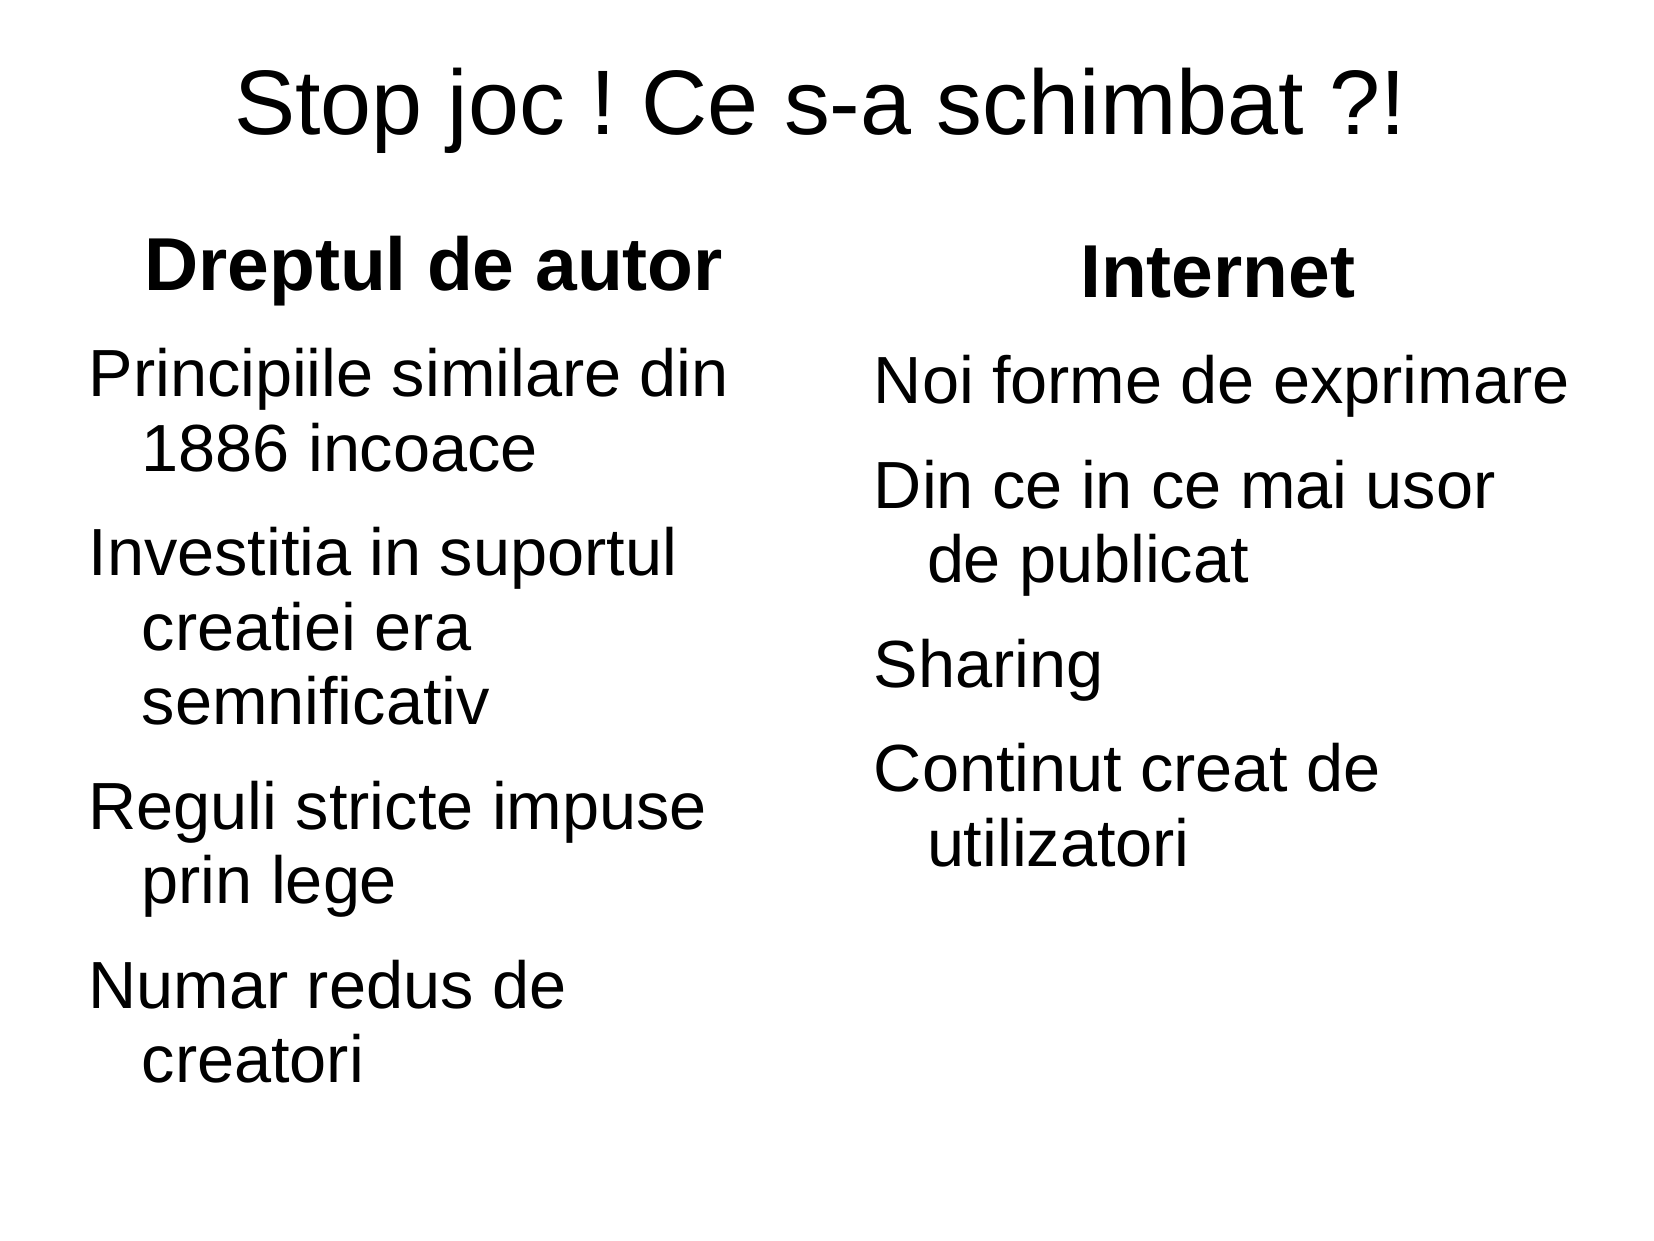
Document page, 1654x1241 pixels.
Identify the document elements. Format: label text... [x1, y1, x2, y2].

list Dreptul de autor Principiile similare din 1886 incoace Investitia in suportul creatiei era semnificativ Reguli stricte impuse prin lege Numar redus de creatori [71, 222, 798, 1093]
title Stop joc ! Ce s-a schimbat ?! [76, 0, 1565, 207]
list Internet Noi forme de exprimare Din ce in ce mai usor de publicat Sharing Continut creat de utilizatori [856, 229, 1583, 1034]
